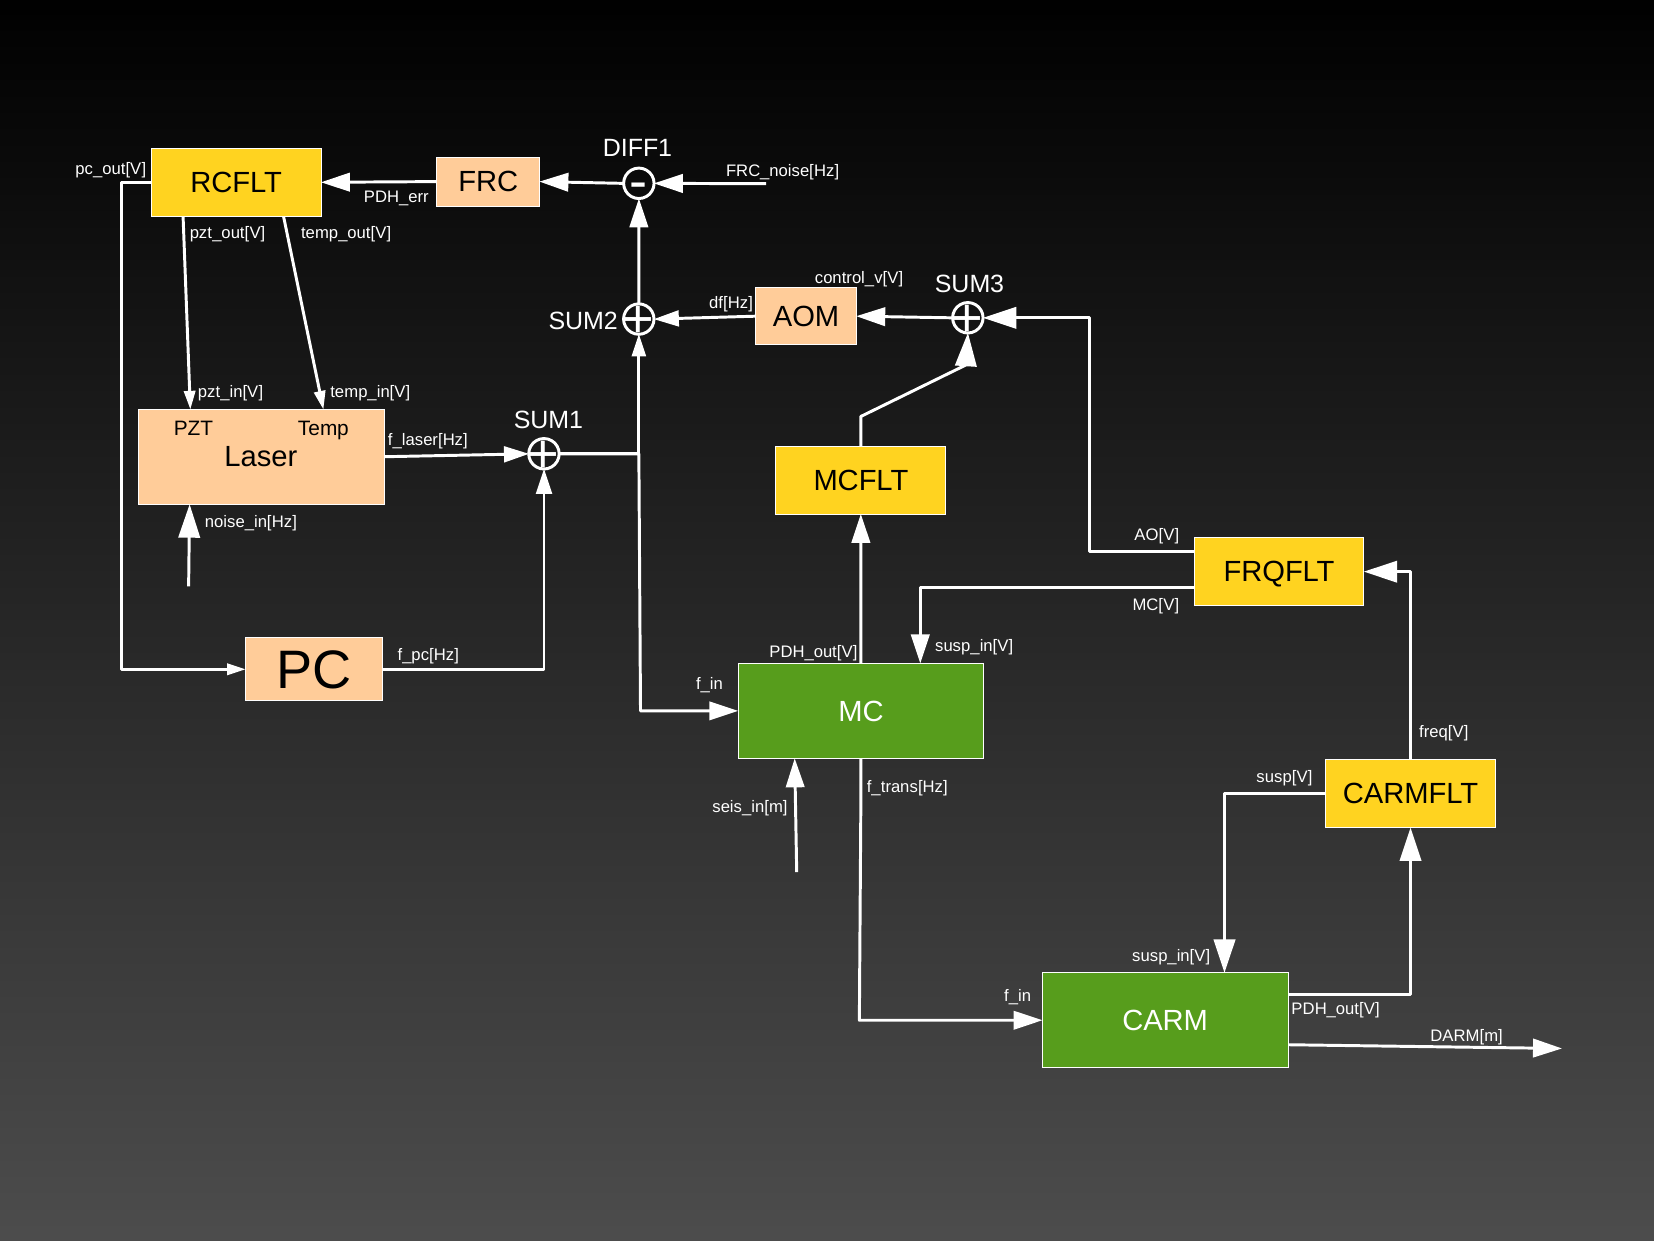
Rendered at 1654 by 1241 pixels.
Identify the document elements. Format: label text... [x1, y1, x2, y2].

text_box SUM3 [918, 260, 1021, 307]
text_box pzt_in[V] [183, 375, 279, 410]
text_box df[Hz] [694, 286, 769, 321]
text_box PC [245, 637, 383, 701]
text_box DIFF1 [588, 125, 688, 169]
text_box MCFLT [775, 446, 946, 515]
text_box susp[V] [1241, 759, 1328, 794]
text_box noise_in[Hz] [190, 504, 313, 539]
text_box pzt_out[V] [175, 216, 281, 251]
text_box SUM2 [532, 298, 635, 345]
text_box freq[V] [1412, 714, 1484, 749]
text_box SUM1 [498, 398, 599, 442]
text_box f_in [681, 667, 739, 702]
text_box + [952, 307, 983, 334]
text_box AOM [755, 287, 857, 345]
text_box + [528, 442, 559, 469]
text_box temp_in[V] [315, 375, 426, 410]
text_box DARM[m] [1415, 1018, 1519, 1053]
text_box pc_out[V] [60, 152, 162, 186]
text_box seis_in[m] [697, 790, 794, 825]
text_box MC [738, 663, 984, 759]
text_box PDH_out[V] [754, 635, 873, 669]
text_box f_trans[Hz] [852, 769, 964, 804]
text_box Temp [283, 409, 364, 448]
text_box + [635, 304, 654, 335]
text_box MC[V] [1117, 587, 1195, 622]
text_box CARMFLT [1325, 759, 1496, 828]
text_box RCFLT [151, 148, 322, 217]
text_box temp_out[V] [286, 216, 407, 251]
text_box seis_in[m] [797, 790, 804, 825]
text_box AO[V] [1119, 517, 1195, 552]
text_box control_v[V] [800, 260, 918, 295]
text_box susp_in[V] [1117, 938, 1226, 973]
text_box PZT [159, 409, 229, 448]
text_box FRC_noise[Hz] [711, 154, 855, 188]
text_box FRC [436, 157, 540, 207]
text_box - [623, 169, 655, 199]
text_box Laser [138, 409, 385, 505]
text_box susp_in[V] [920, 629, 1029, 664]
text_box f_laser[Hz] [373, 422, 484, 457]
text_box FRQFLT [1194, 537, 1364, 606]
text_box CARM [1042, 972, 1289, 1068]
text_box f_in [989, 978, 1047, 1013]
text_box PDH_out[V] [1276, 991, 1395, 1026]
text_box freq[V] [1404, 714, 1409, 749]
text_box PDH_err [349, 179, 444, 214]
text_box f_pc[Hz] [382, 637, 475, 672]
